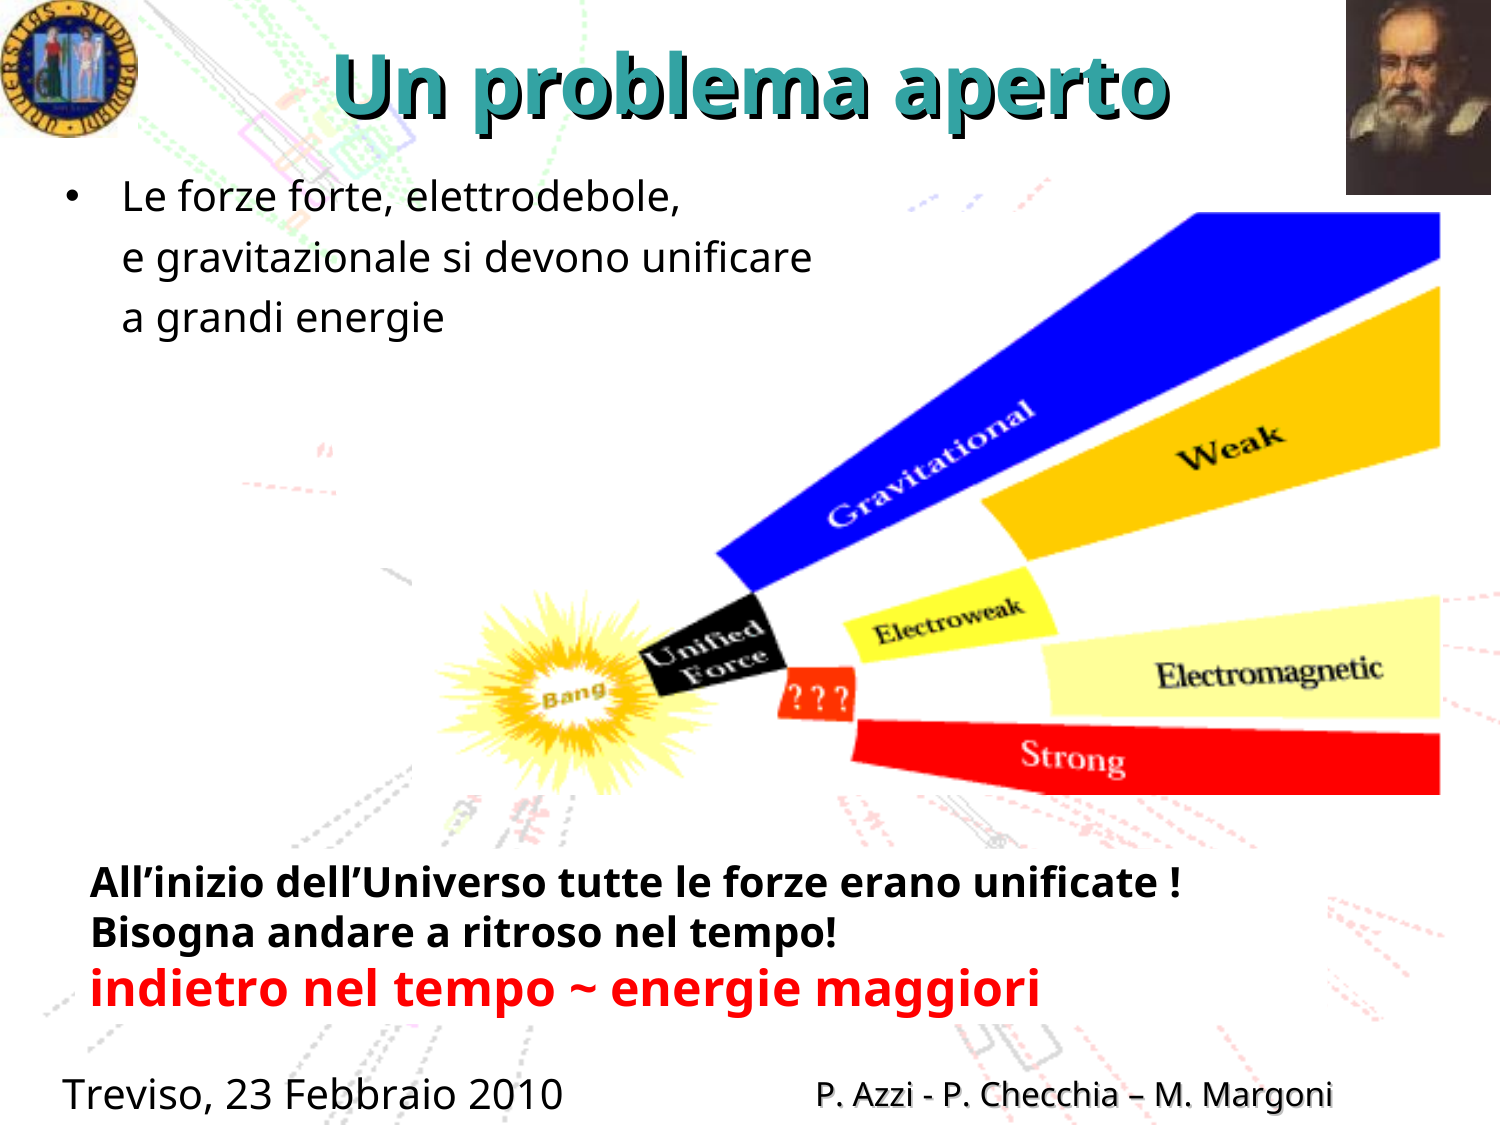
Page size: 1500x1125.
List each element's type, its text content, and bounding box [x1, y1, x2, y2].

picture [0, 189, 1500, 1125]
text_box Le forze forte, elettrodebole, e gravitazionale si devono unificare a grandi energie [50, 162, 1326, 938]
text_box All’inizio dell’Universo tutte le forze erano unificate ! Bisogna andare a ritroso nel tempo! indietro nel tempo ~ energie maggiori [74, 848, 1328, 1025]
title Un problema aperto [0, 0, 1500, 189]
